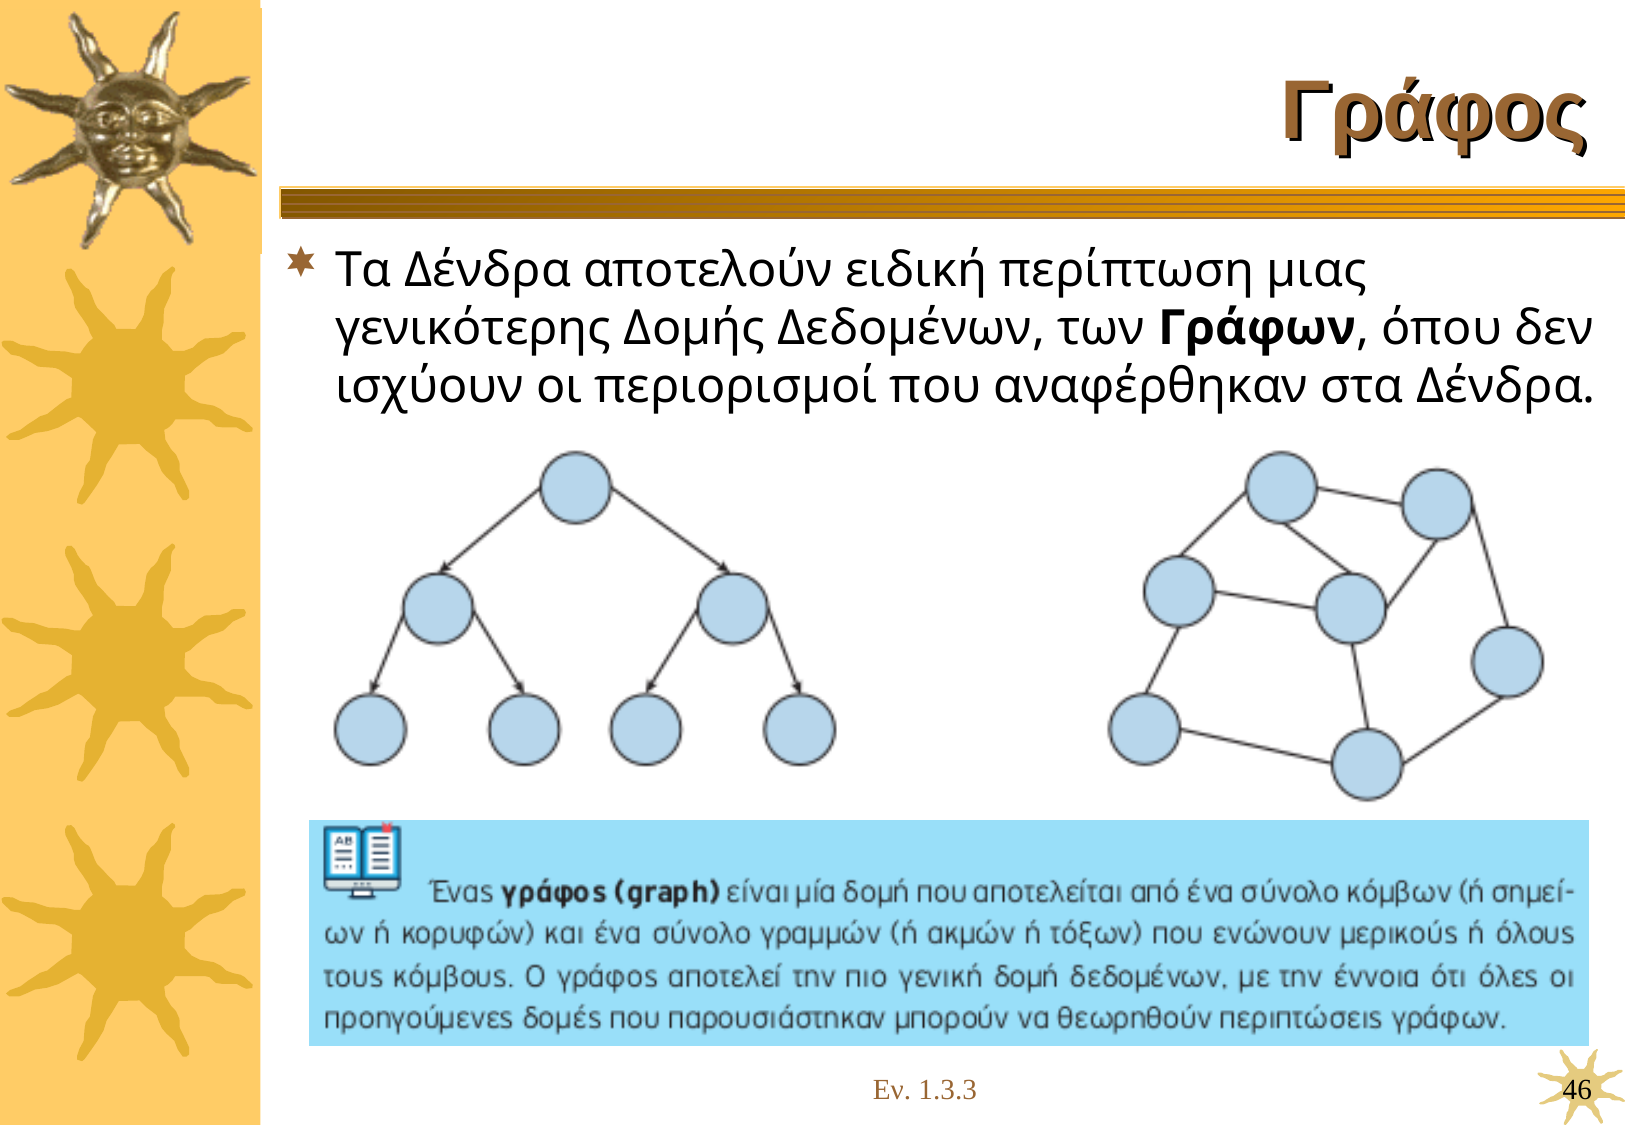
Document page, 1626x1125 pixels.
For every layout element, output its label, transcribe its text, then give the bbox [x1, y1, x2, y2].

picture [309, 820, 1589, 1046]
text_box Γράφος [0, 0, 1625, 163]
picture [1, 163, 262, 254]
text_box Τα Δένδρα αποτελούν ειδική περίπτωση μιας γενικότερης Δομής Δεδομένων, των Γράφων, όπου δεν ισχύουν οι περιορισμοί που αναφέρθηκαν στα Δένδρα. [265, 230, 1625, 473]
picture [317, 439, 1565, 815]
